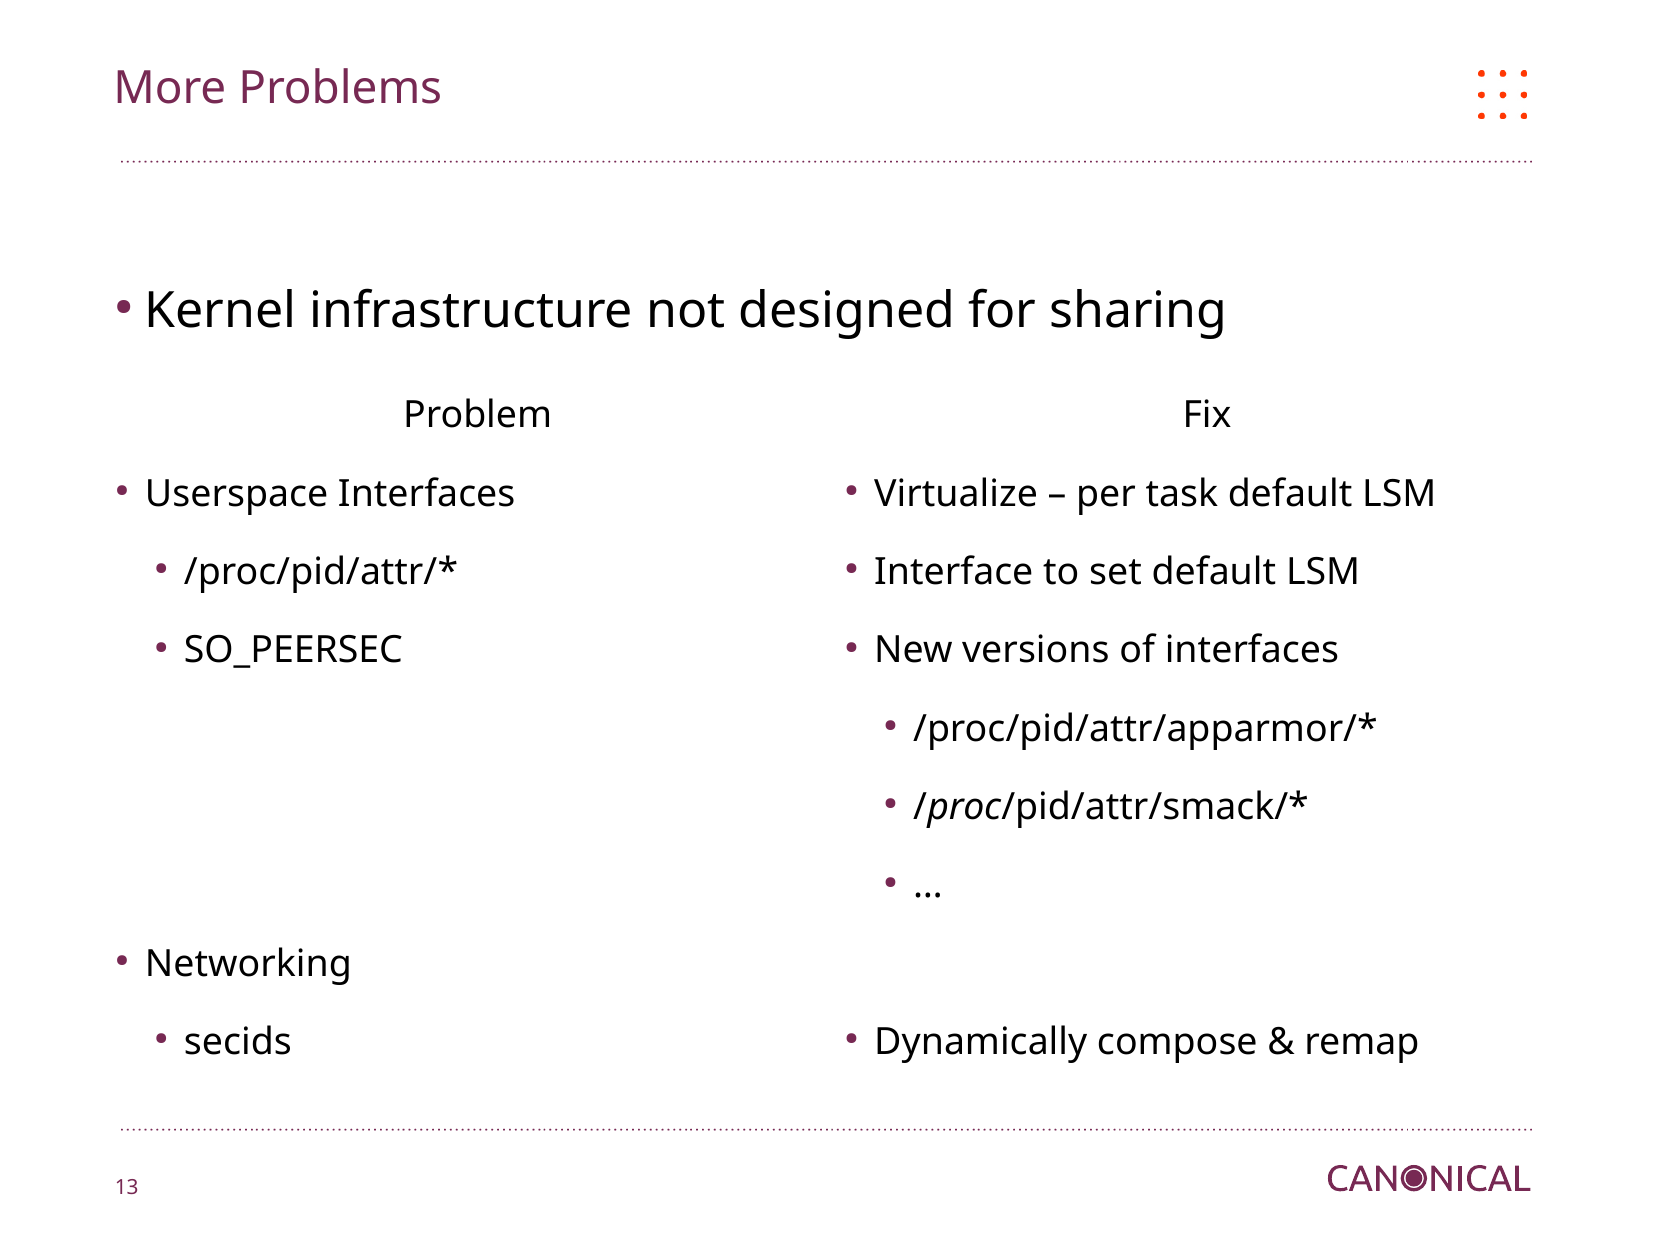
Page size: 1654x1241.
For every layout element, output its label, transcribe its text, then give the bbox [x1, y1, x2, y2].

picture [1478, 70, 1527, 119]
list Problem Userspace Interfaces /proc/pid/attr/* SO_PEERSEC Networking secids [115, 375, 811, 1092]
list Kernel infrastructure not designed for sharing [115, 256, 1410, 1241]
title More Problems [113, 64, 1382, 107]
picture [111, 159, 1533, 166]
list Fix Virtualize – per task default LSM Interface to set default LSM New versions of interfaces /proc/pid/attr/apparmor/* /proc/pid/attr/smack/* … Dynamically compose & remap [844, 375, 1540, 1092]
picture [1410, 1127, 1533, 1134]
